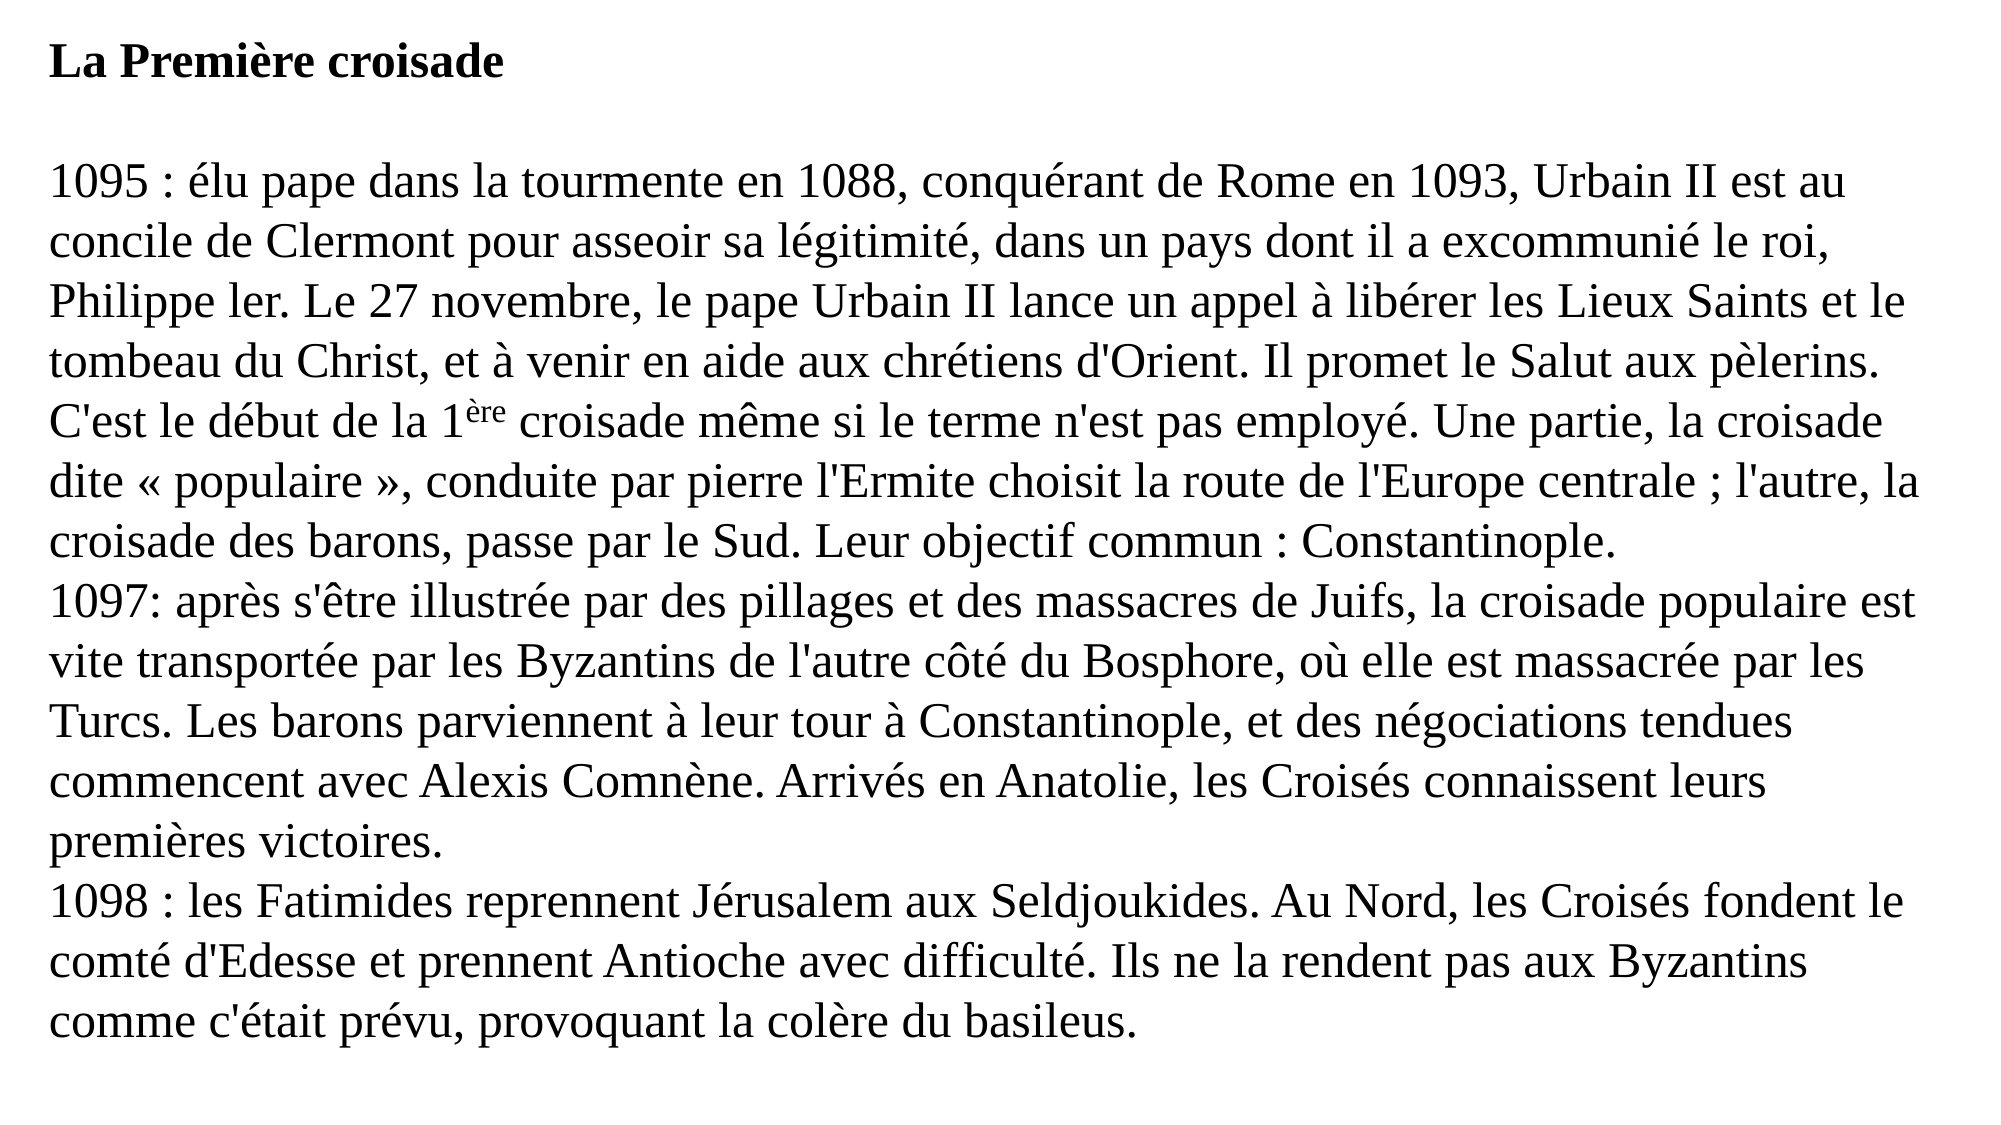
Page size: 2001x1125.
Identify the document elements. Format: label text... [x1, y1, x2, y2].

text_box La Première croisade 1095 : élu pape dans la tourmente en 1088, conquérant de Rome en 1093, Urbain II est au concile de Clermont pour asseoir sa légitimité, dans un pays dont il a excommunié le roi, Philippe ler. Le 27 novembre, le pape Urbain II lance un appel à libérer les Lieux Saints et le tombeau du Christ, et à venir en aide aux chrétiens d'Orient. Il promet le Salut aux pèlerins. C'est le début de la 1ère croisade même si le terme n'est pas employé. Une partie, la croisade dite « populaire », conduite par pierre l'Ermite choisit la route de l'Europe centrale ; l'autre, la croisade des barons, passe par le Sud. Leur objectif commun : Constantinople. 1097: après s'être illustrée par des pillages et des massacres de Juifs, la croisade populaire est vite transportée par les Byzantins de l'autre côté du Bosphore, où elle est massacrée par les Turcs. Les barons parviennent à leur tour à Constantinople, et des négociations tendues commencent avec Alexis Comnène. Arrivés en Anatolie, les Croisés connaissent leurs premières victoires. 1098 : les Fatimides reprennent Jérusalem aux Seldjoukides. Au Nord, les Croisés fondent le comté d'Edesse et prennent Antioche avec difficulté. Ils ne la rendent pas aux Byzantins comme c'était prévu, provoquant la colère du basileus. [34, 20, 1967, 1066]
